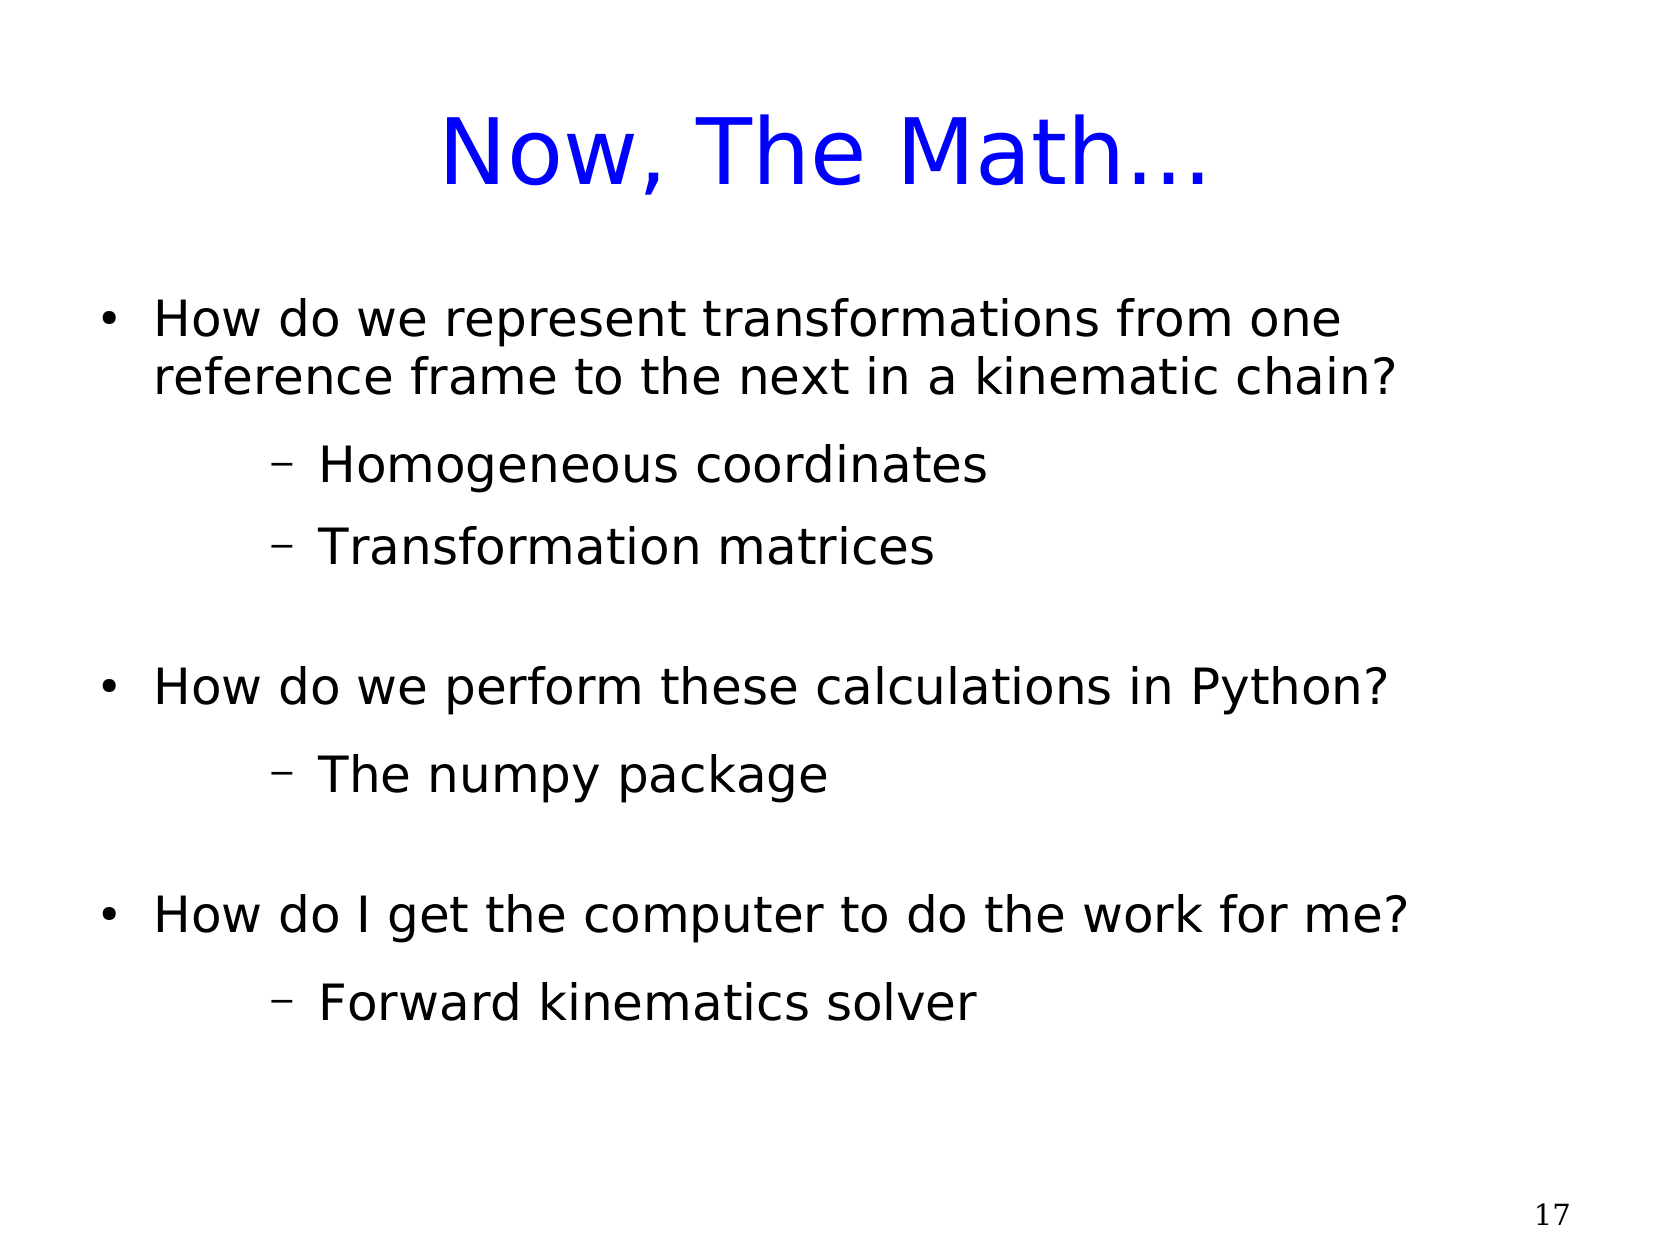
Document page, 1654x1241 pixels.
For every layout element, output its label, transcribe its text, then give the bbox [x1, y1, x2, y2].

title Now, The Math... [82, 49, 1571, 257]
list How do we represent transformations from one reference frame to the next in a kinematic chain? Homogeneous coordinates Transformation matrices How do we perform these calculations in Python? The numpy package How do I get the computer to do the work for me? Forward kinematics solver [82, 290, 1571, 1094]
